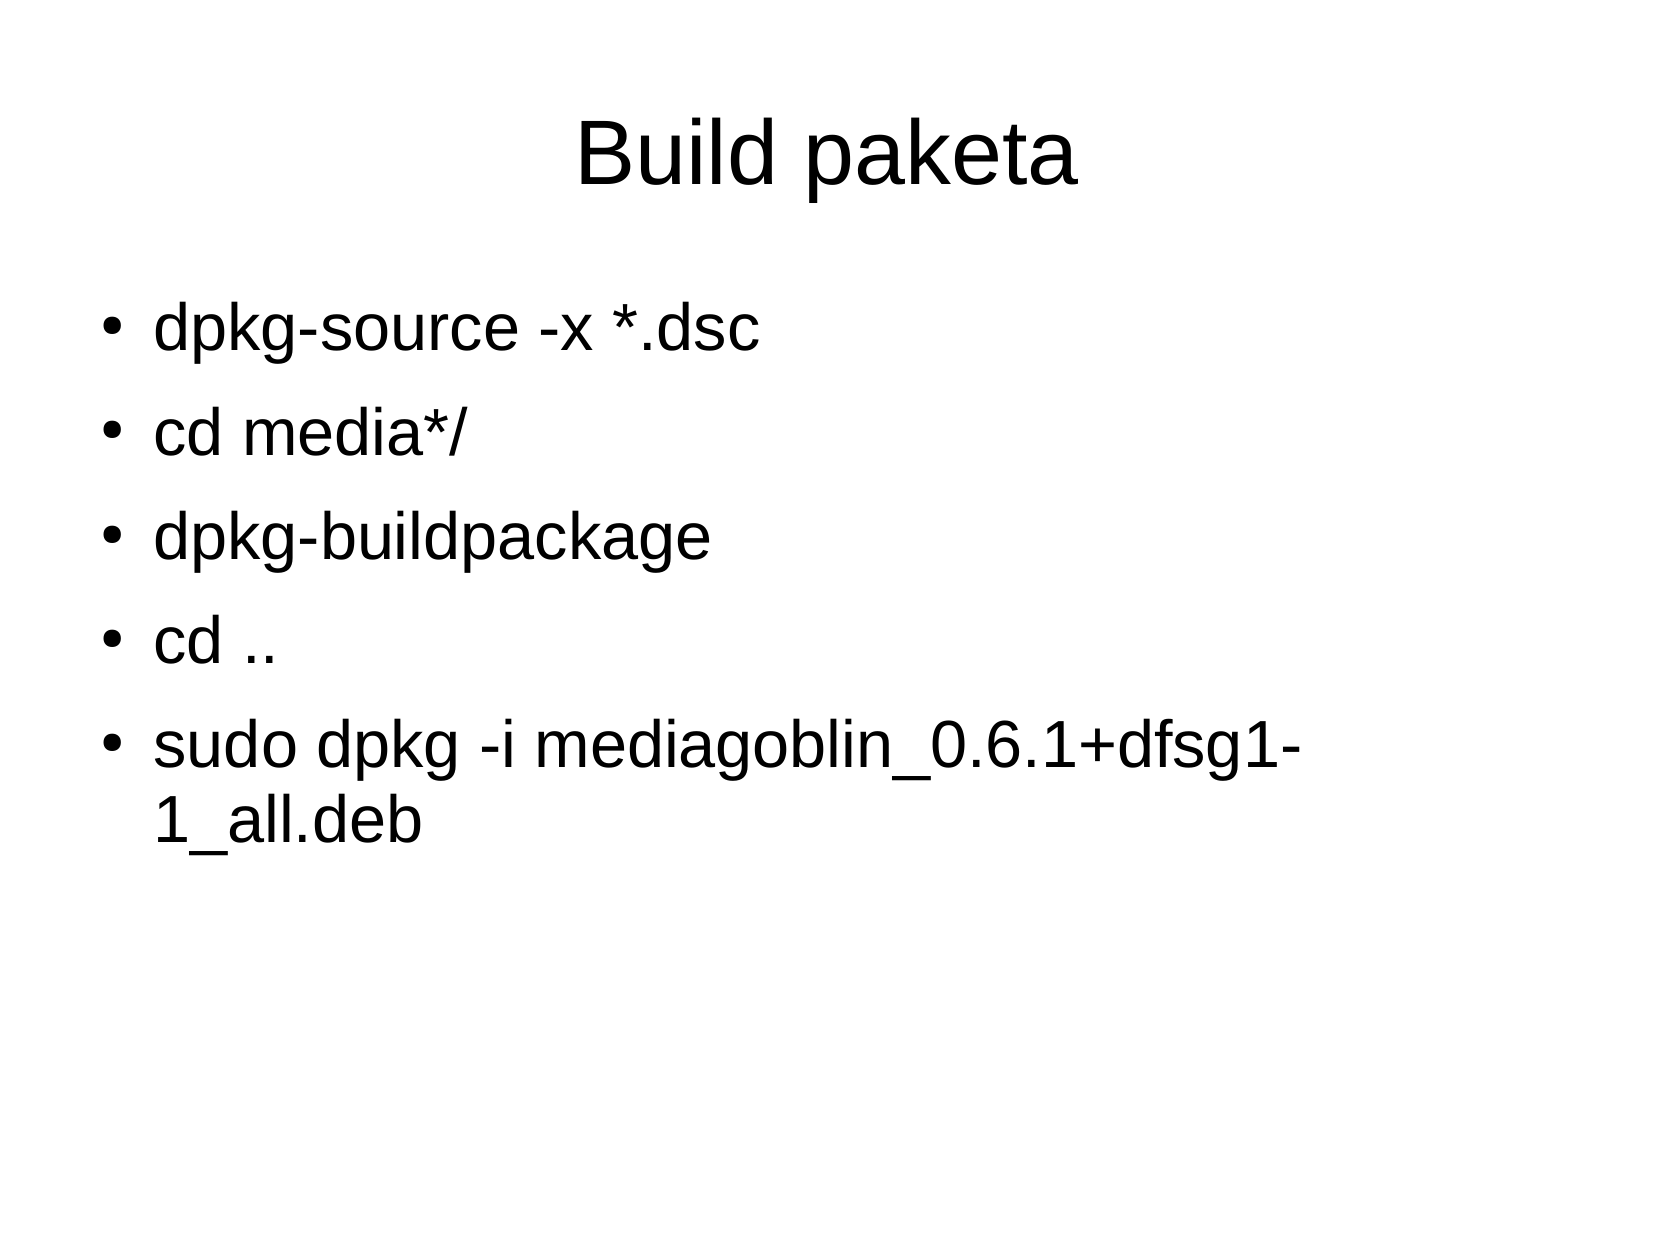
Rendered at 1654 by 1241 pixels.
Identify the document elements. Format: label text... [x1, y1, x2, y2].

list dpkg-source -x *.dsc cd media*/ dpkg-buildpackage cd .. sudo dpkg -i mediagoblin_0.6.1+dfsg1-1_all.deb [82, 290, 1538, 1010]
title Build paketa [82, 49, 1571, 257]
